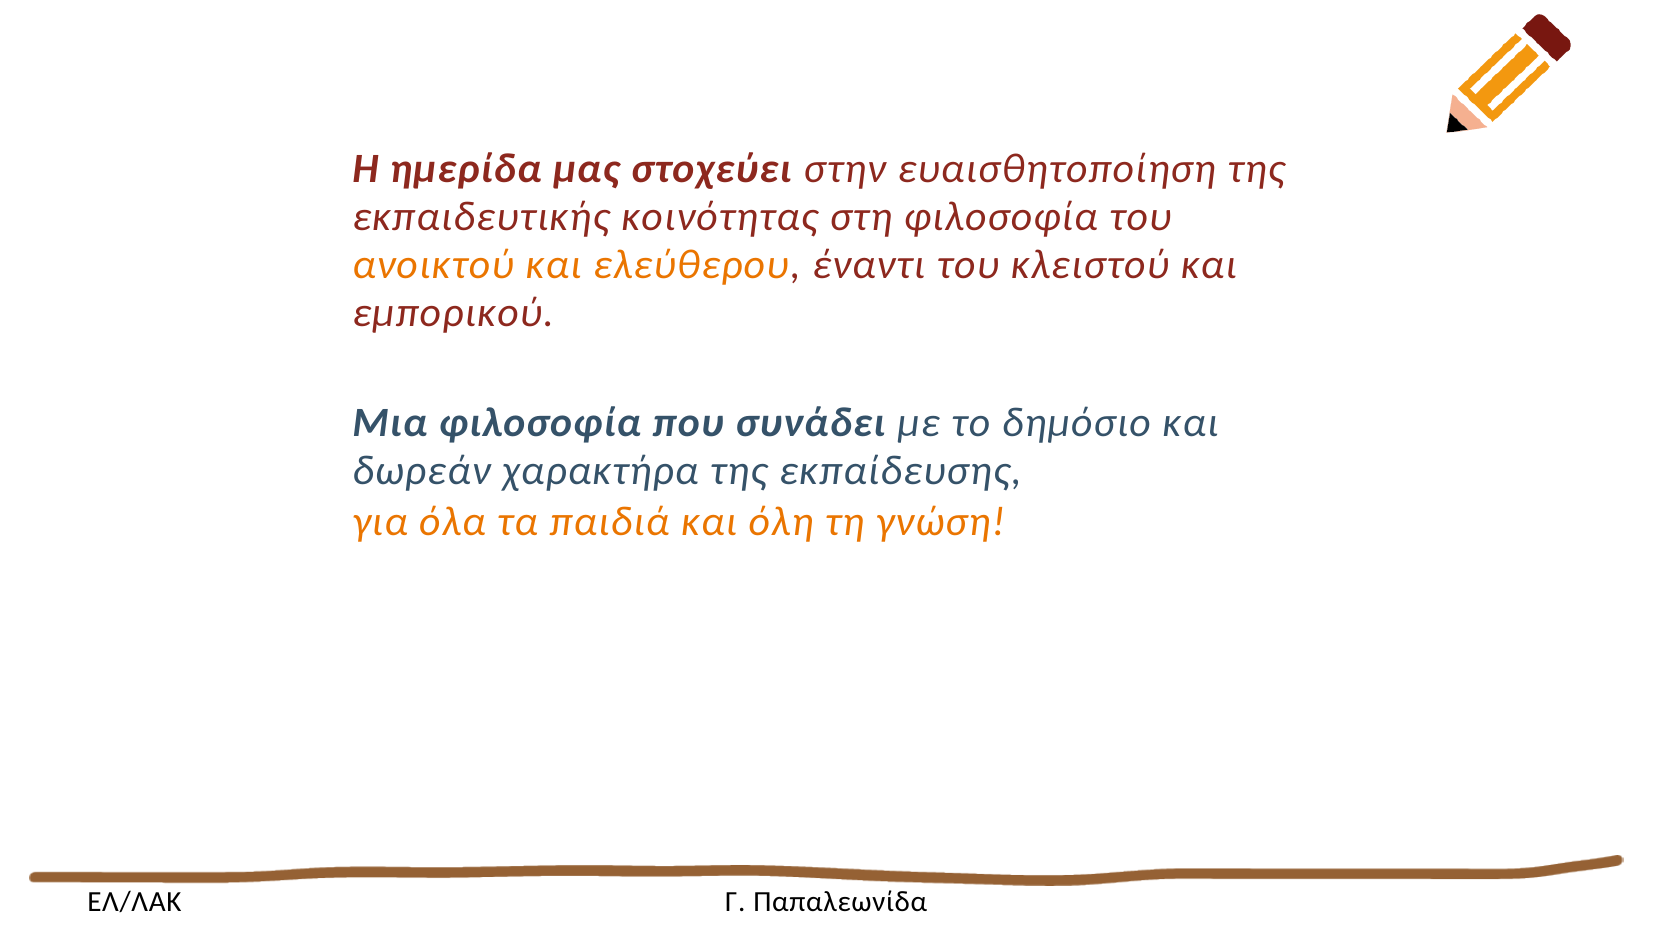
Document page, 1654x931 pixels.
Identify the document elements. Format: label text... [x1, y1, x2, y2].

text_box Μια φιλοσοφία που συνάδει με το δημόσιο και δωρεάν χαρακτήρα της εκπαίδευσης, για όλα τα παιδιά και όλη τη γνώση! [337, 391, 1238, 554]
picture [1446, 14, 1571, 133]
text_box Γ. Παπαλεωνίδα [560, 885, 1092, 930]
text_box Η ημερίδα μας στοχεύει στην ευαισθητοποίηση της εκπαιδευτικής κοινότητας στη φιλοσοφία του ανοικτού και ελεύθερου, έναντι του κλειστού και εμπορικού. [337, 137, 1313, 345]
text_box ΕΛ/ΛΑΚ [87, 885, 471, 930]
picture [29, 855, 1624, 886]
